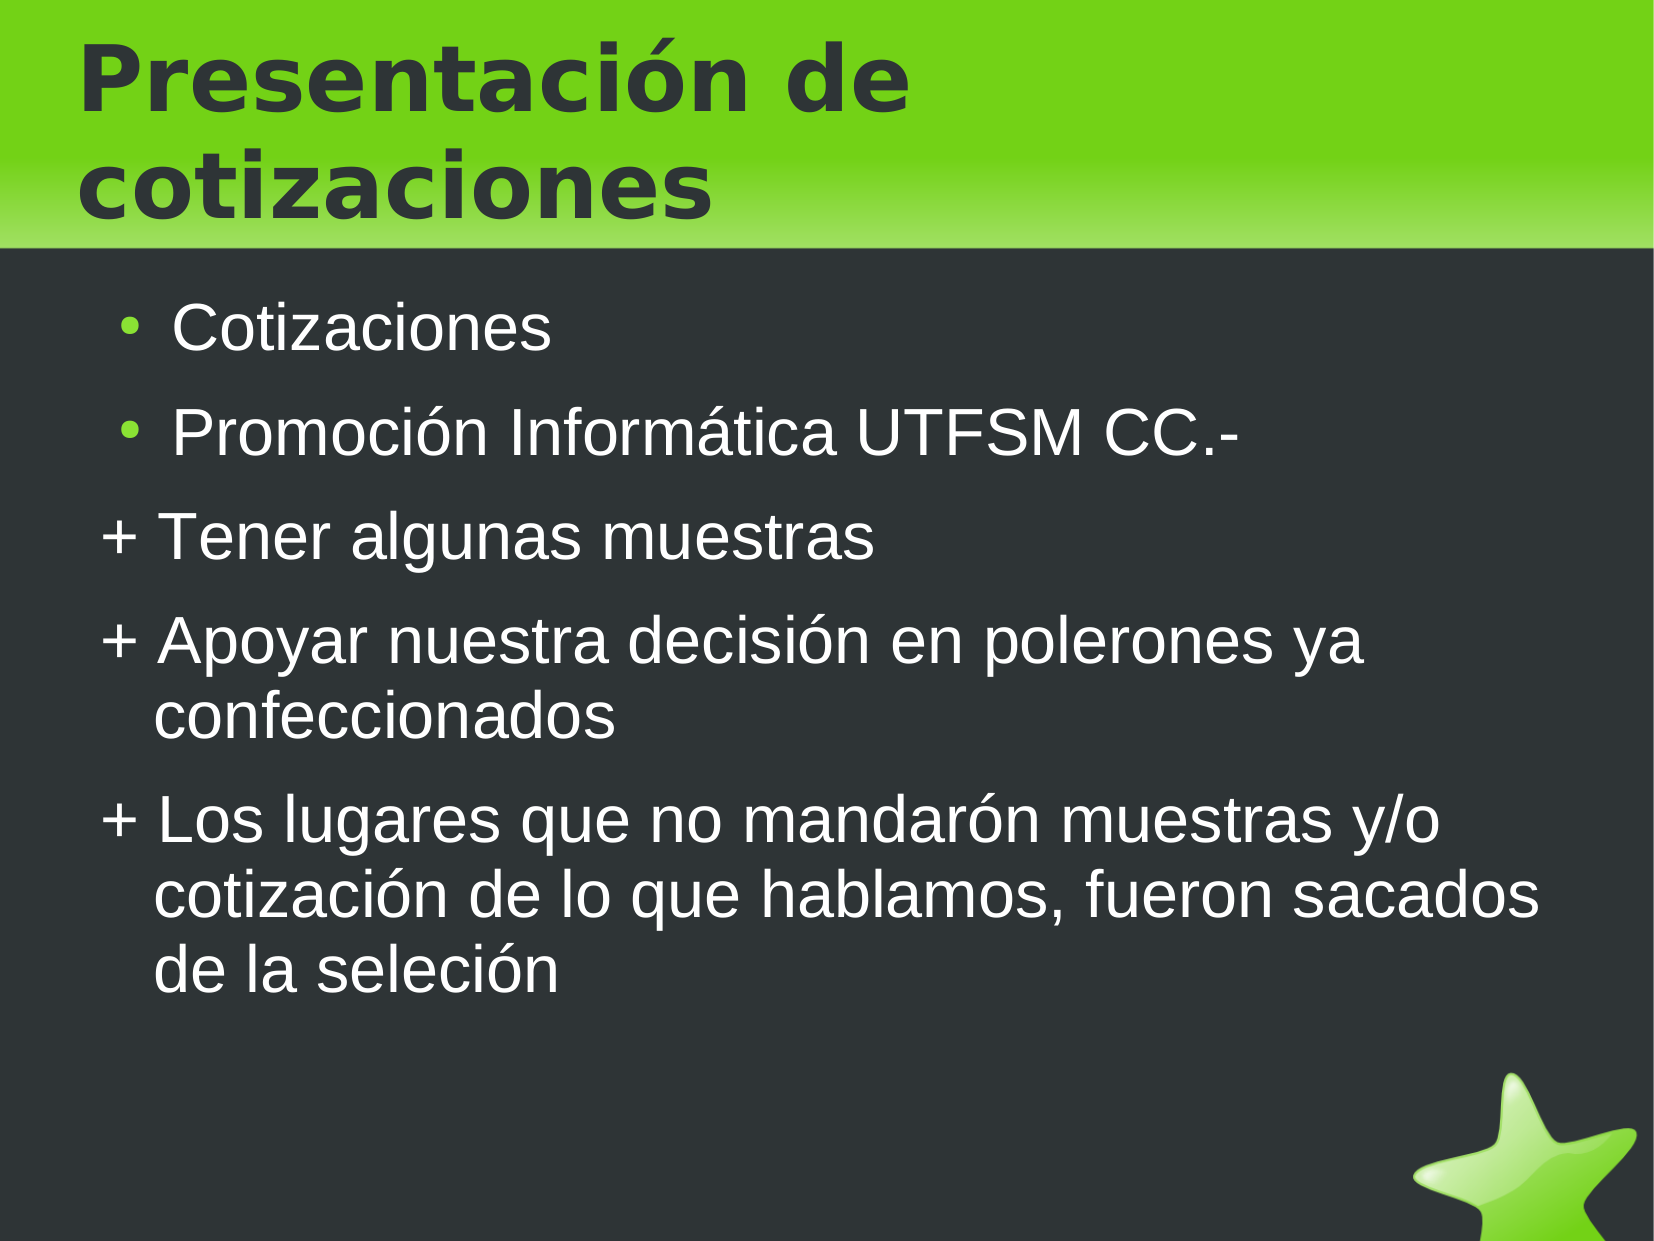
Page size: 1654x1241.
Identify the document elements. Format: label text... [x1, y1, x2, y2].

picture [0, 0, 1654, 1241]
list Cotizaciones Promoción Informática UTFSM CC.- + Tener algunas muestras + Apoyar nuestra decisión en polerones ya confeccionados + Los lugares que no mandarón muestras y/o cotización de lo que hablamos, fueron sacados de la seleción [82, 290, 1571, 1094]
title Presentación de cotizaciones [76, 25, 1565, 240]
